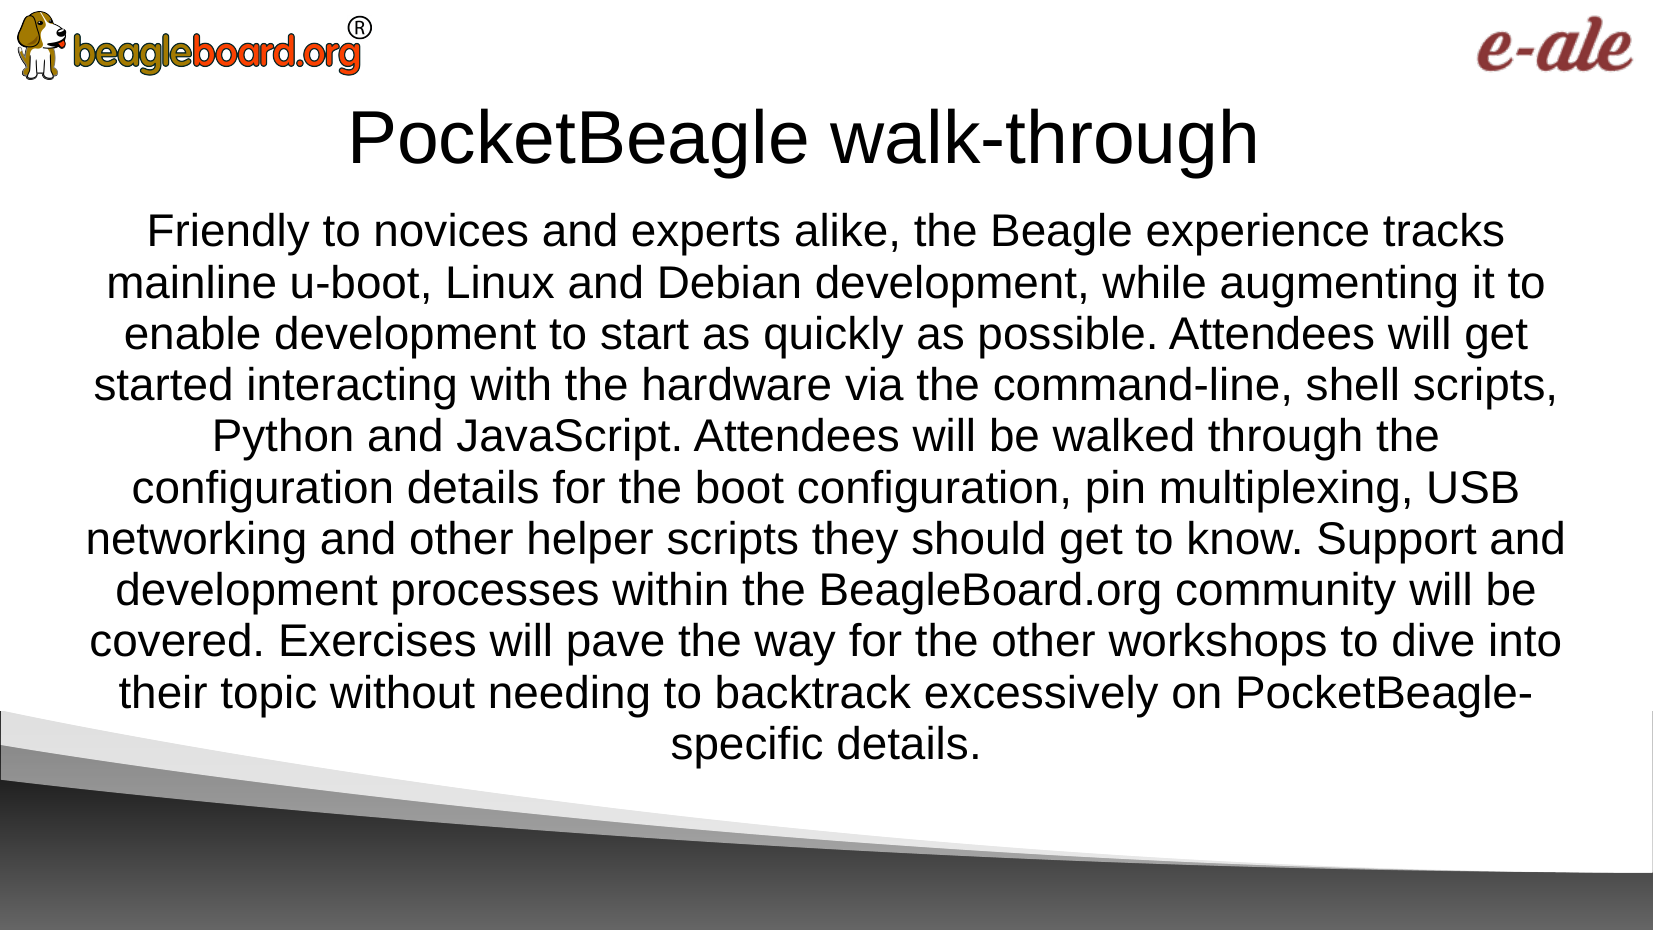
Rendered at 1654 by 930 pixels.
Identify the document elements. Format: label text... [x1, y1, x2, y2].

picture [1475, 14, 1636, 74]
subtitle Friendly to novices and experts alike, the Beagle experience tracks mainline u-boot, Linux and Debian development, while augmenting it to enable development to start as quickly as possible. Attendees will get started interacting with the hardware via the command-line, shell scripts, Python and JavaScript. Attendees will be walked through the configuration details for the boot configuration, pin multiplexing, USB networking and other helper scripts they should get to know. Support and development processes within the BeagleBoard.org community will be covered. Exercises will pave the way for the other workshops to dive into their topic without needing to backtrack excessively on PocketBeagle-specific details. [82, 205, 1571, 770]
picture [17, 11, 372, 80]
picture [0, 708, 1653, 875]
title PocketBeagle walk-through [60, 53, 1548, 222]
